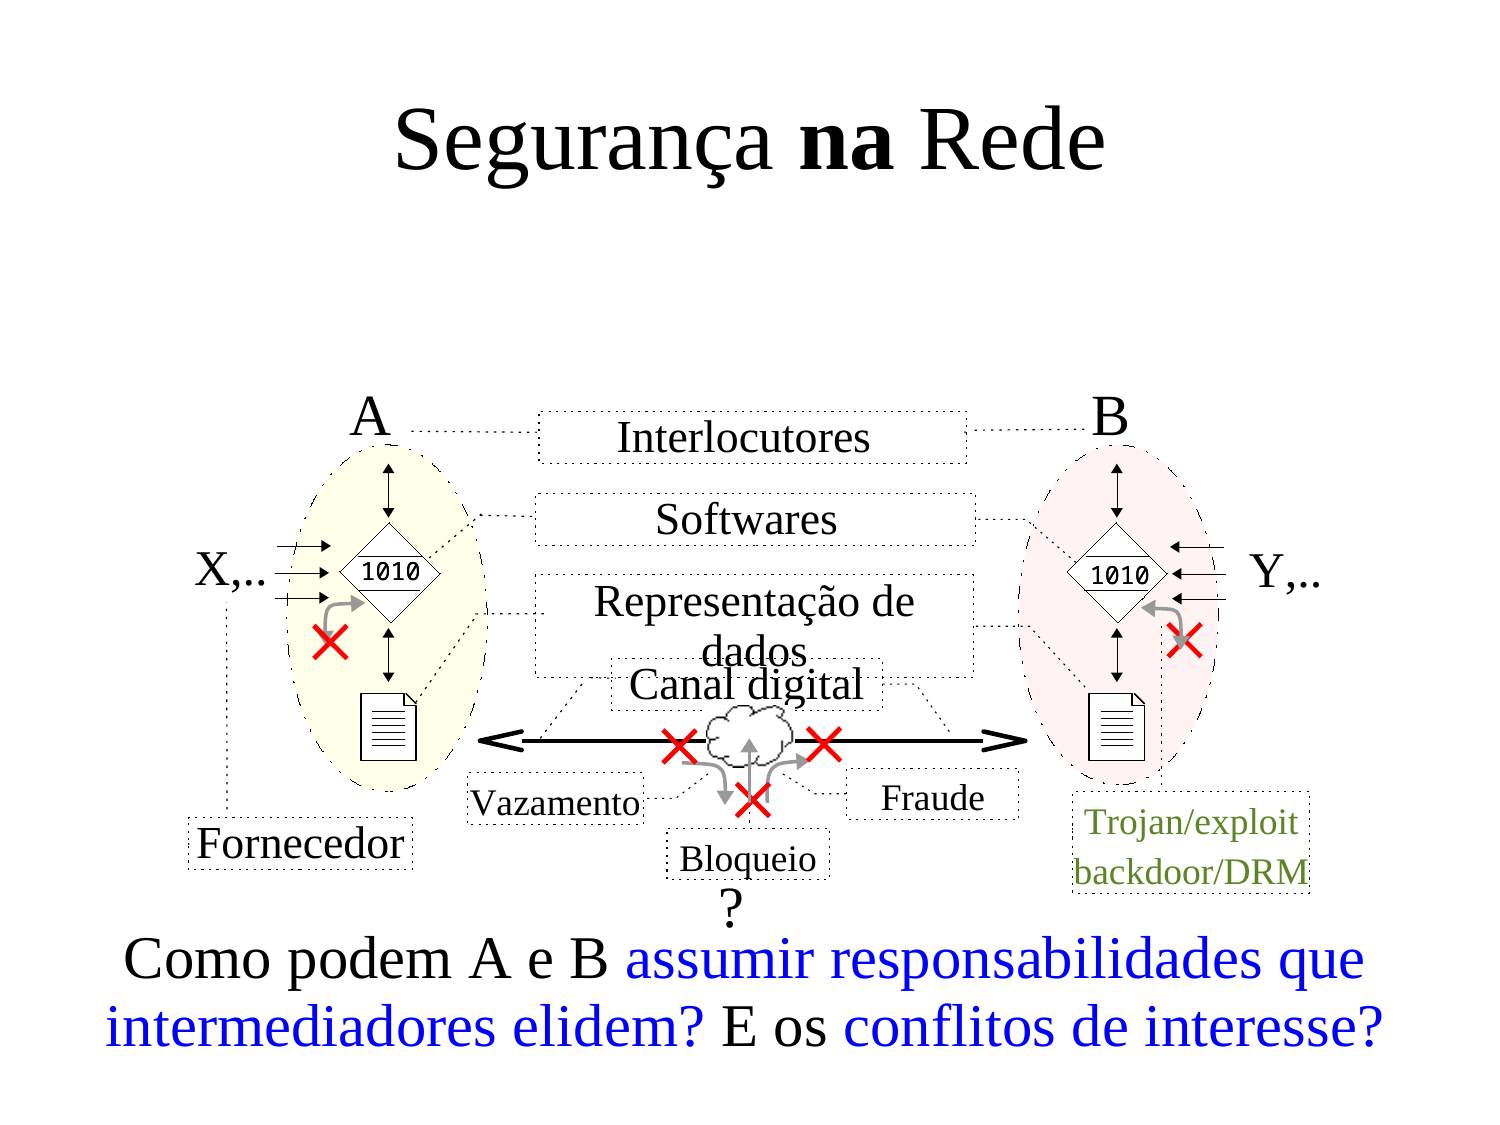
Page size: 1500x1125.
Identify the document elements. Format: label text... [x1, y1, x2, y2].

text_box Trojan/exploit backdoor/DRM [1072, 791, 1310, 894]
text_box Vazamento [467, 772, 644, 825]
text_box Canal digital [788, 678, 883, 711]
text_box Softwares [535, 493, 976, 546]
picture [706, 705, 795, 768]
title Segurança na Rede [75, 44, 1425, 233]
text_box Representação de dados [535, 574, 974, 678]
text_box [1018, 447, 1219, 785]
text_box  [1161, 616, 1217, 688]
text_box ? [718, 875, 756, 942]
picture [778, 764, 795, 768]
text_box X,.. [181, 540, 268, 607]
text_box 1010 [1090, 541, 1177, 593]
text_box  [656, 722, 712, 795]
text_box  [800, 720, 848, 792]
text_box Y,.. [1248, 543, 1323, 610]
text_box Interlocutores [538, 411, 967, 464]
text_box Fornecedor [188, 817, 413, 870]
text_box  [307, 618, 363, 690]
text_box  [729, 776, 785, 848]
subtitle Como podem A e B assumir responsabilidades que intermediadores elidem? E os conflitos de interesse? [70, 923, 1421, 1060]
text_box Fraude [846, 768, 1019, 820]
text_box [1177, 548, 1216, 574]
text_box Canal digital [611, 678, 788, 711]
text_box B [1091, 383, 1136, 451]
text_box Bloqueio [666, 828, 830, 880]
text_box A [349, 383, 398, 451]
text_box [286, 445, 488, 792]
text_box 1010 [360, 537, 447, 600]
